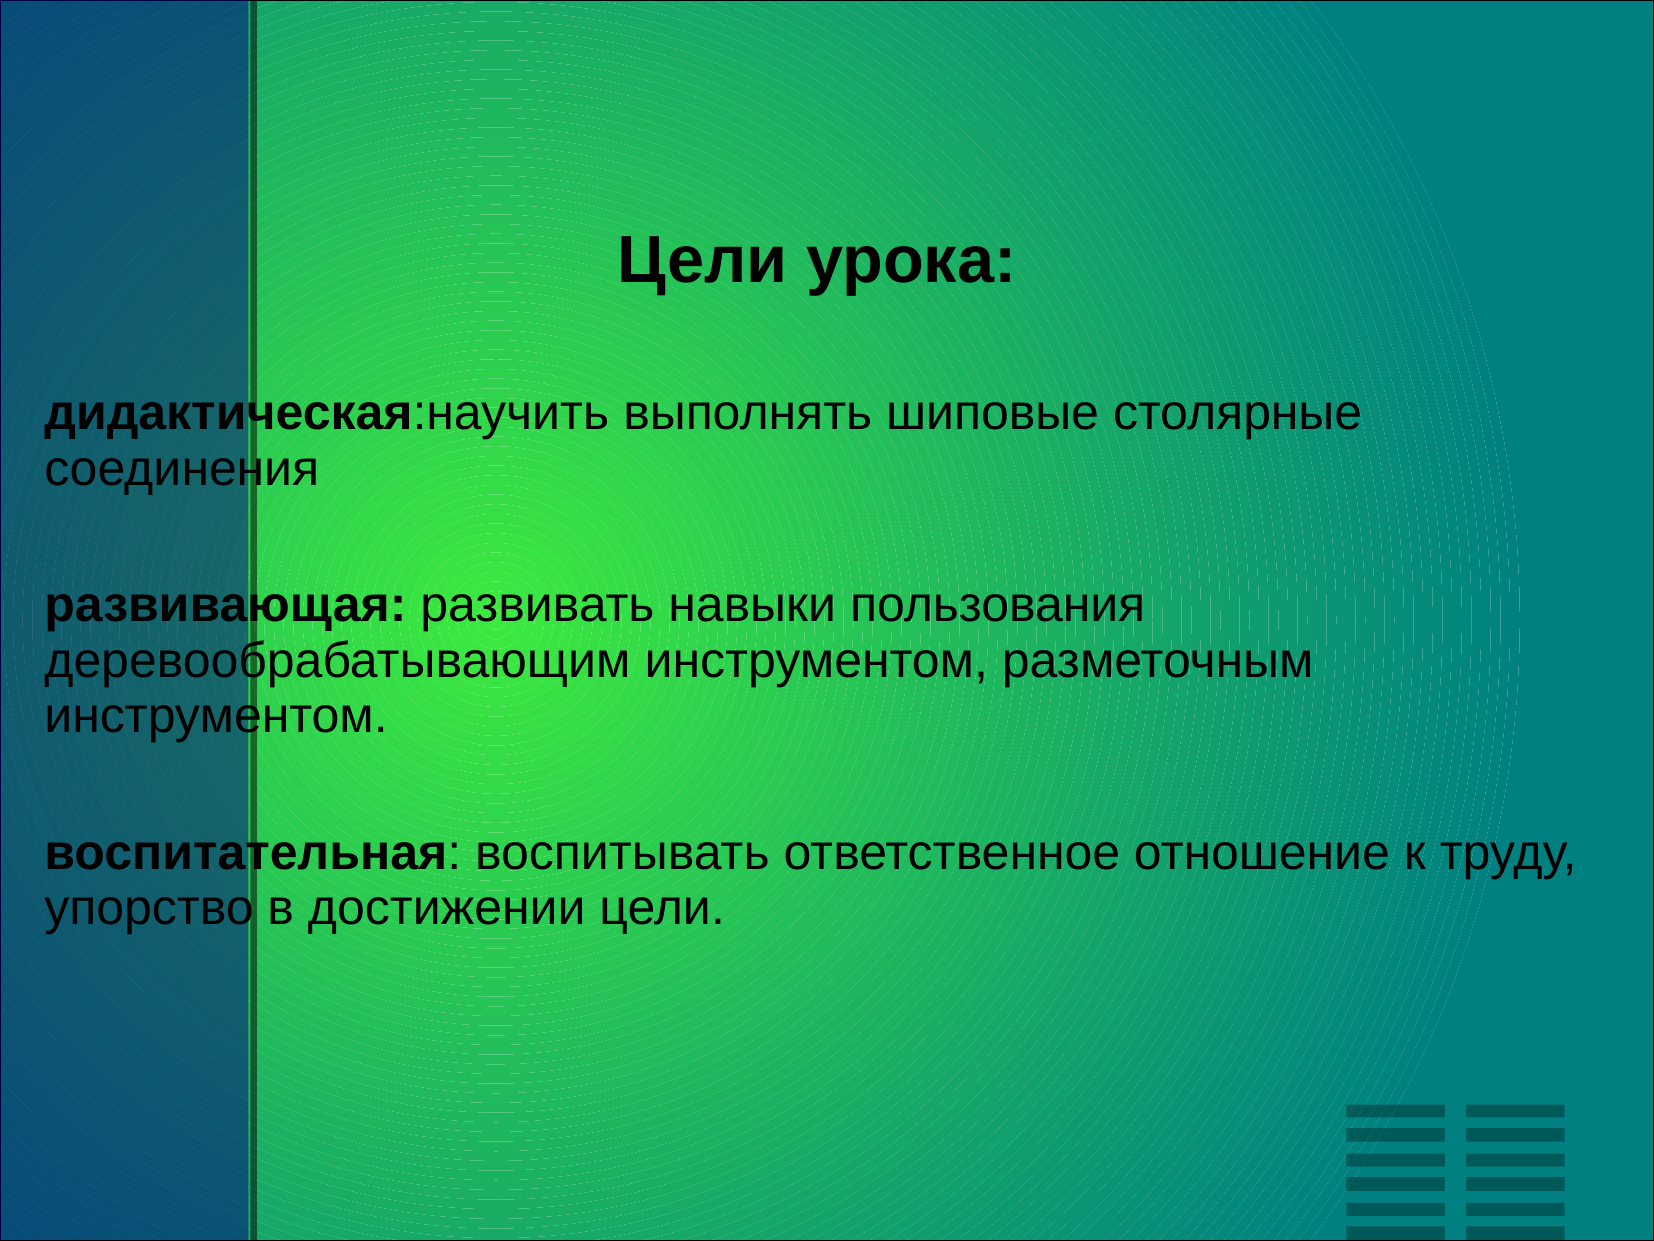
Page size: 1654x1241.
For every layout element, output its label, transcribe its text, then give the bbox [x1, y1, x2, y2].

text_box Цели урока: дидактическая:научить выполнять шиповые столярные соединения развивающая: развивать навыки пользования деревообрабатывающим инструментом, разметочным инструментом. воспитательная: воспитывать ответственное отношение к труду, упорство в достижении цели. [29, 214, 1625, 1048]
